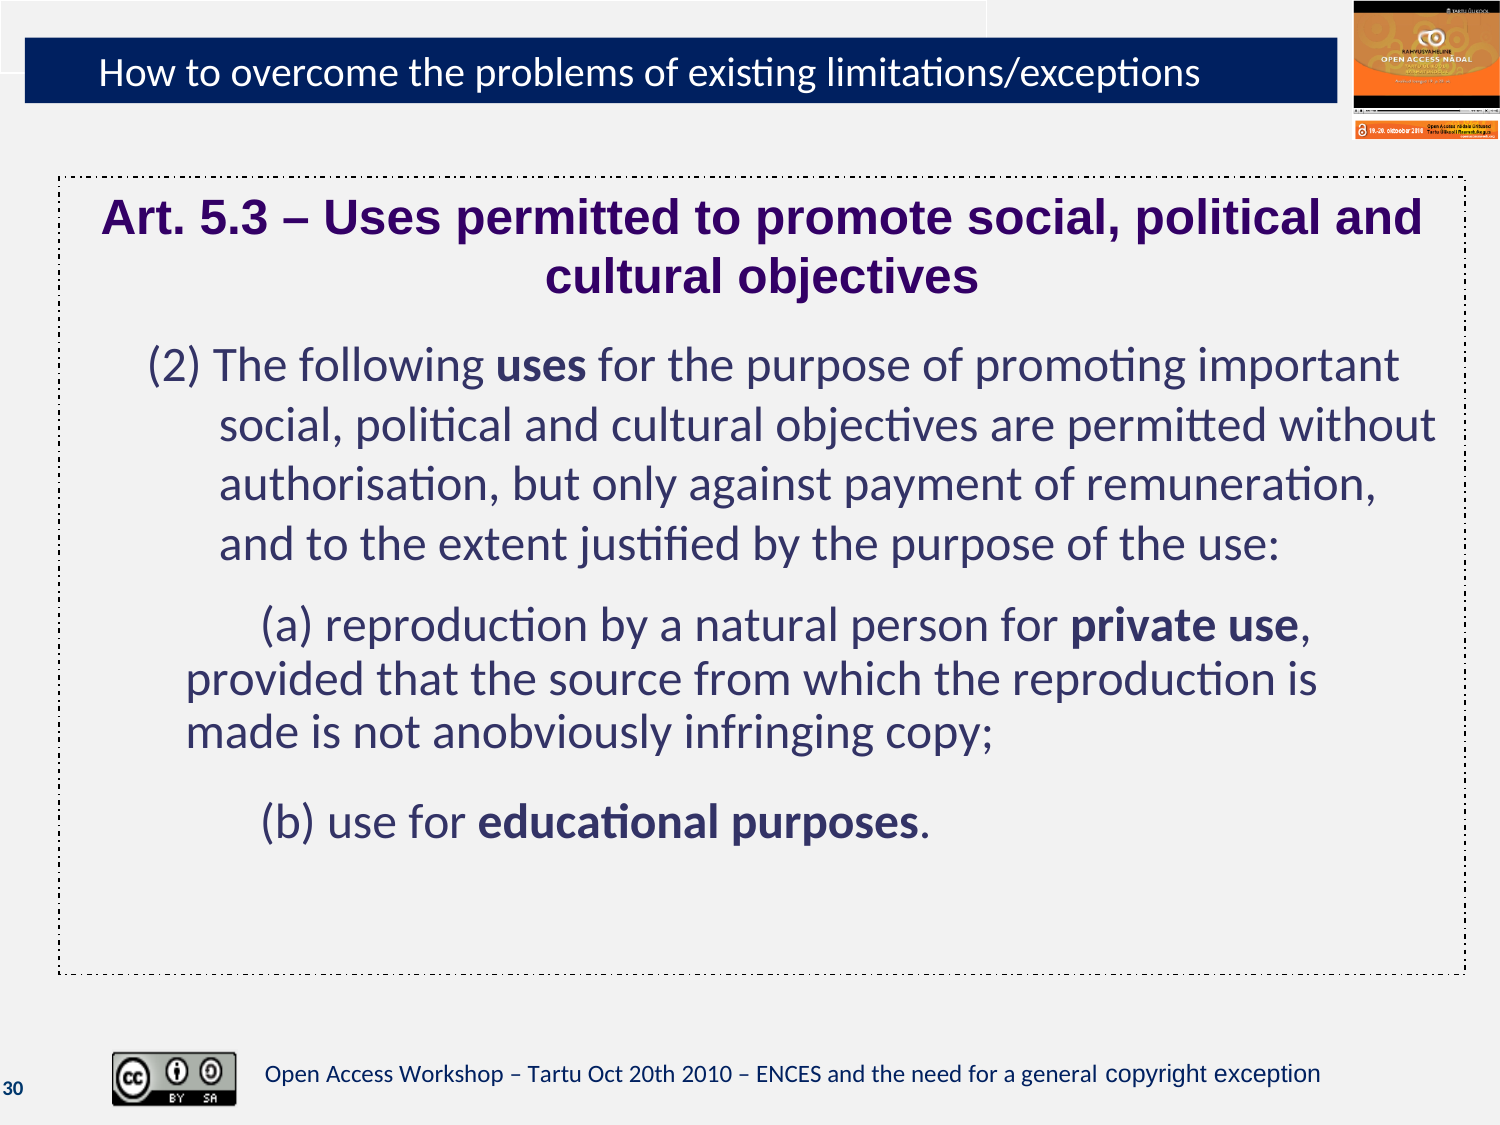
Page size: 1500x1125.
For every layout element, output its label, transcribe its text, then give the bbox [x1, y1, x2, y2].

list Art. 5.3 – Uses permitted to promote social, political and cultural objectives (2) The following uses for the purpose of promoting important social, political and cultural objectives are permitted without authorisation, but only against payment of remuneration, and to the extent justified by the purpose of the use: (a) reproduction by a natural person for private use, provided that the source from which the reproduction is made is not anobviously infringing copy; (b) use for educational purposes. [59, 177, 1465, 975]
text_box How to overcome the problems of existing limitations/exceptions [24, 37, 1338, 104]
